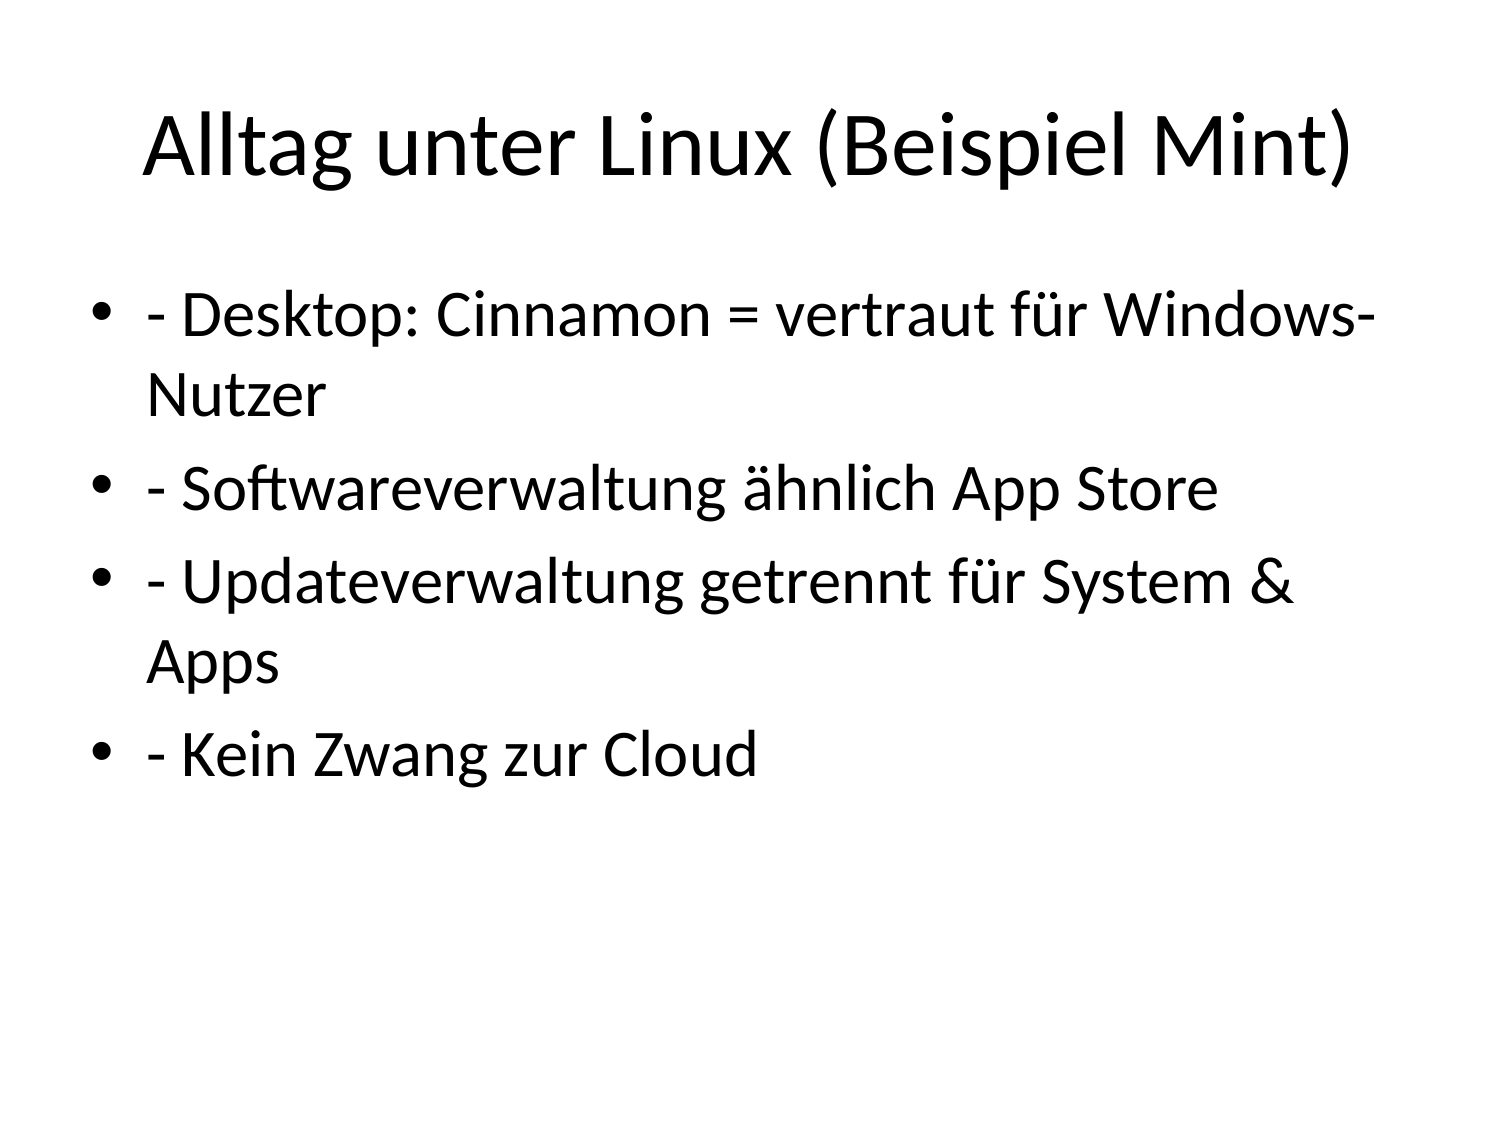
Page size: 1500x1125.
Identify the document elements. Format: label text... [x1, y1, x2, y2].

list - Desktop: Cinnamon = vertraut für Windows-Nutzer - Softwareverwaltung ähnlich App Store - Updateverwaltung getrennt für System & Apps - Kein Zwang zur Cloud [75, 262, 1425, 1005]
title Alltag unter Linux (Beispiel Mint) [75, 45, 1425, 233]
